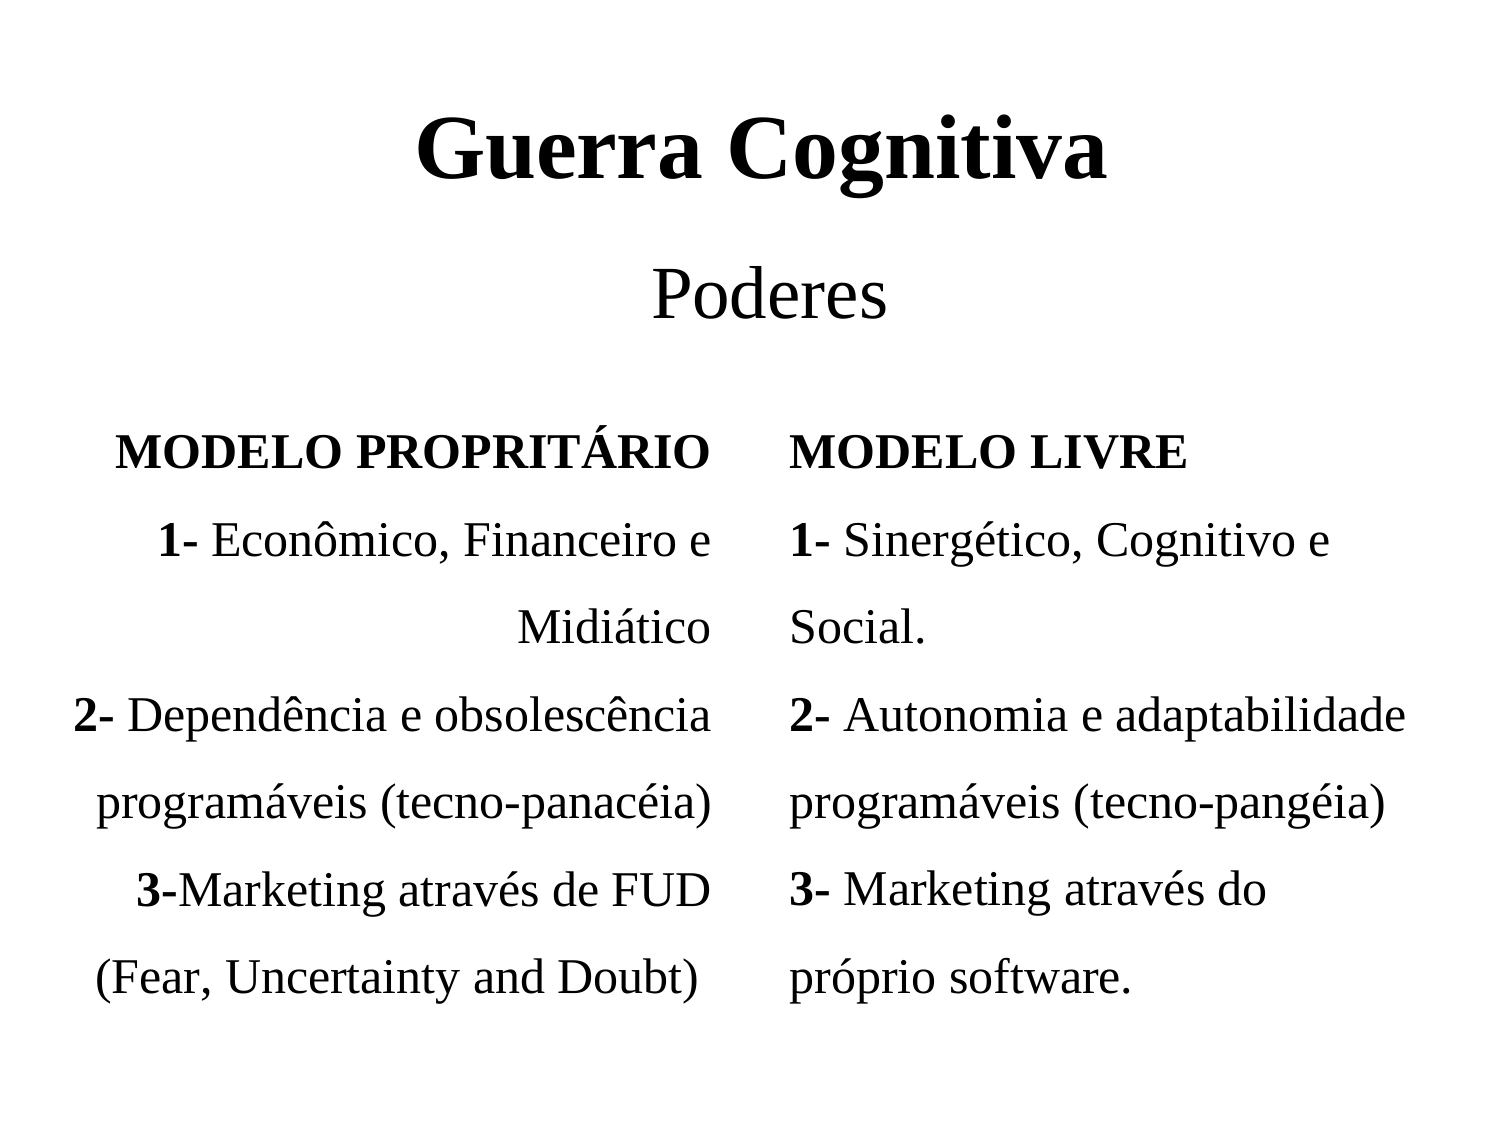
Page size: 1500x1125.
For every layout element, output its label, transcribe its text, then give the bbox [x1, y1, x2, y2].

text_box Poderes [520, 247, 1019, 335]
title Guerra Cognitiva [68, 78, 1456, 218]
text_box MODELO LIVRE 1- Sinergético, Cognitivo e Social. 2- Autonomia e adaptabilidade programáveis (tecno-pangéia) 3- Marketing através do próprio software. [774, 384, 1430, 1012]
text_box MODELO PROPRITÁRIO 1- Econômico, Financeiro e Midiático 2- Dependência e obsolescência programáveis (tecno-panacéia) 3-Marketing através de FUD (Fear, Uncertainty and Doubt) [58, 384, 743, 1100]
